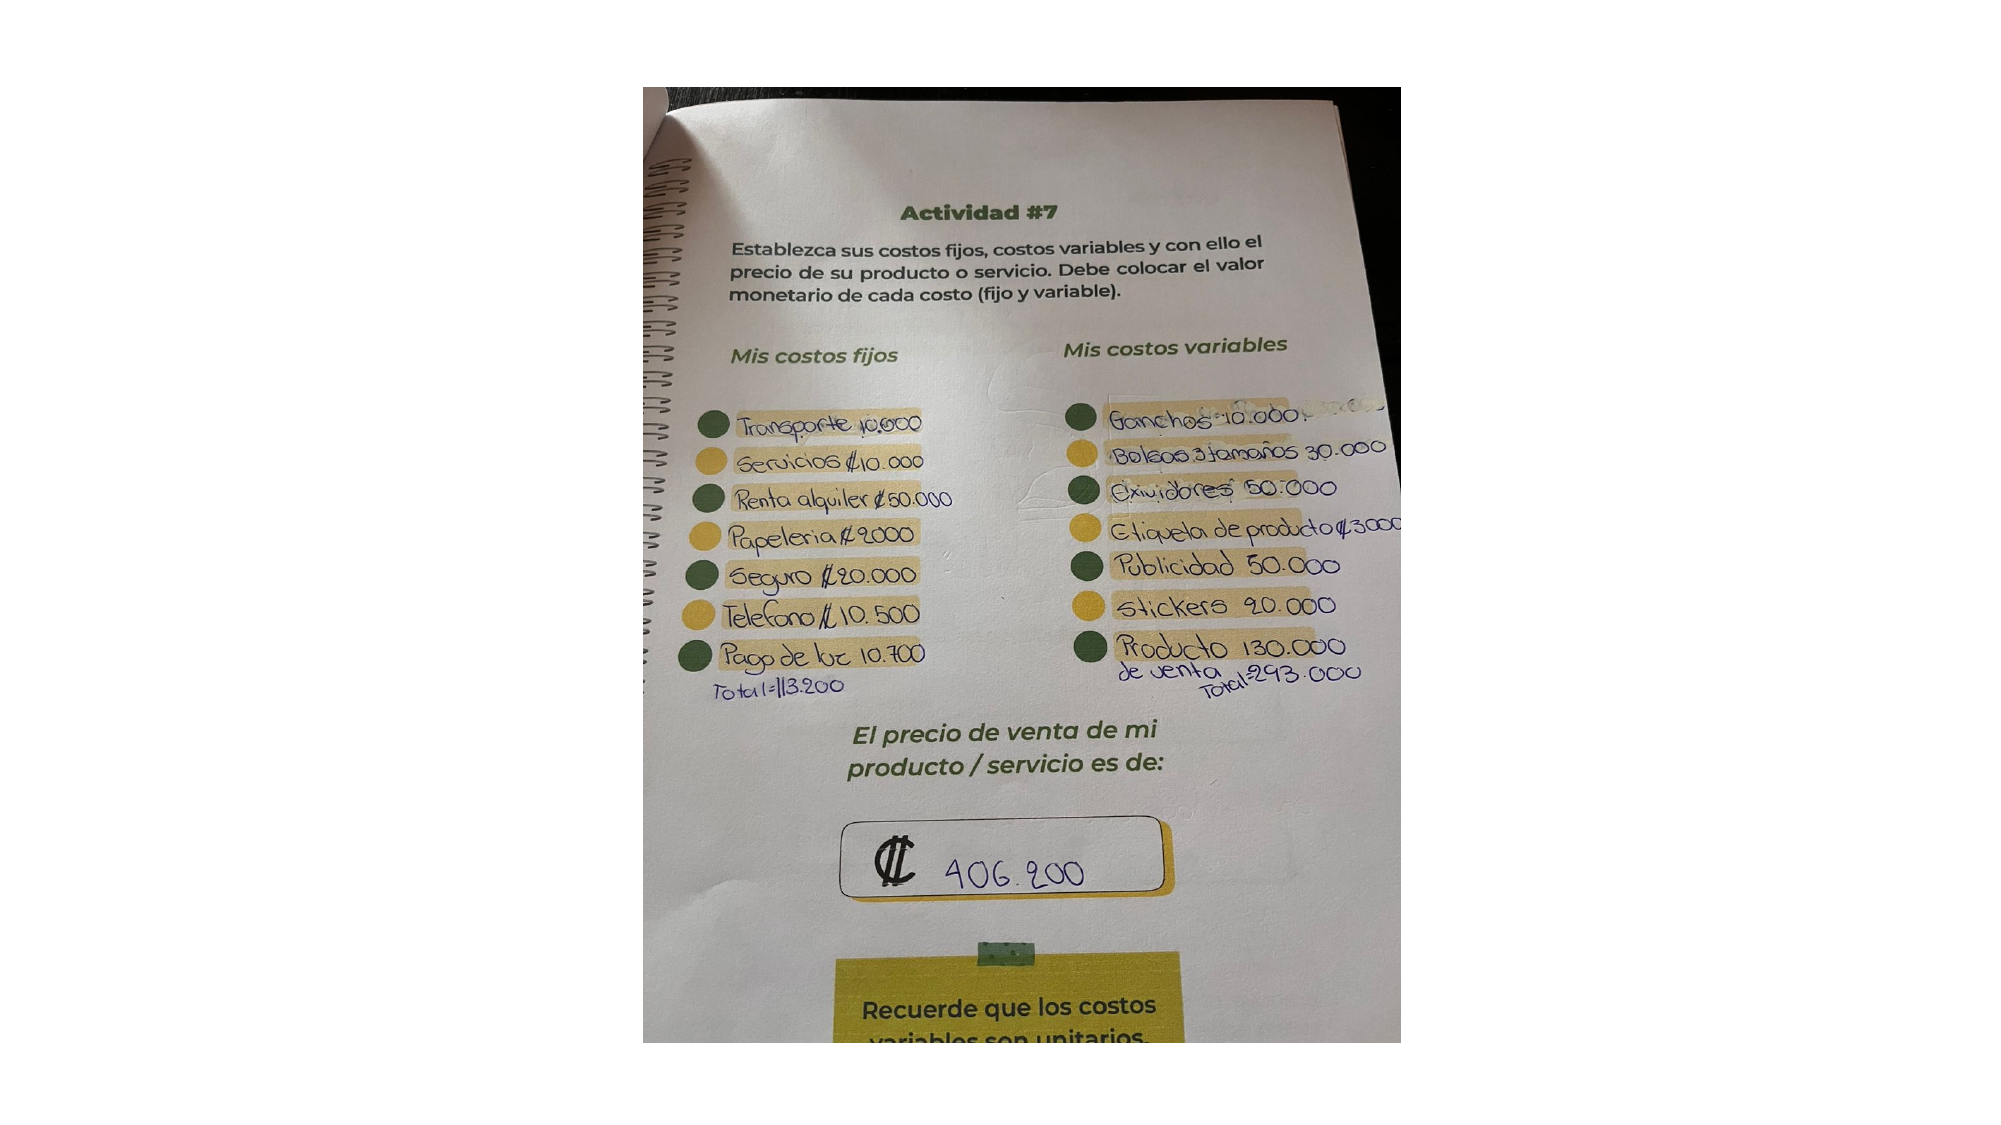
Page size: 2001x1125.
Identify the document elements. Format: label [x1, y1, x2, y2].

picture [643, 87, 1401, 1043]
